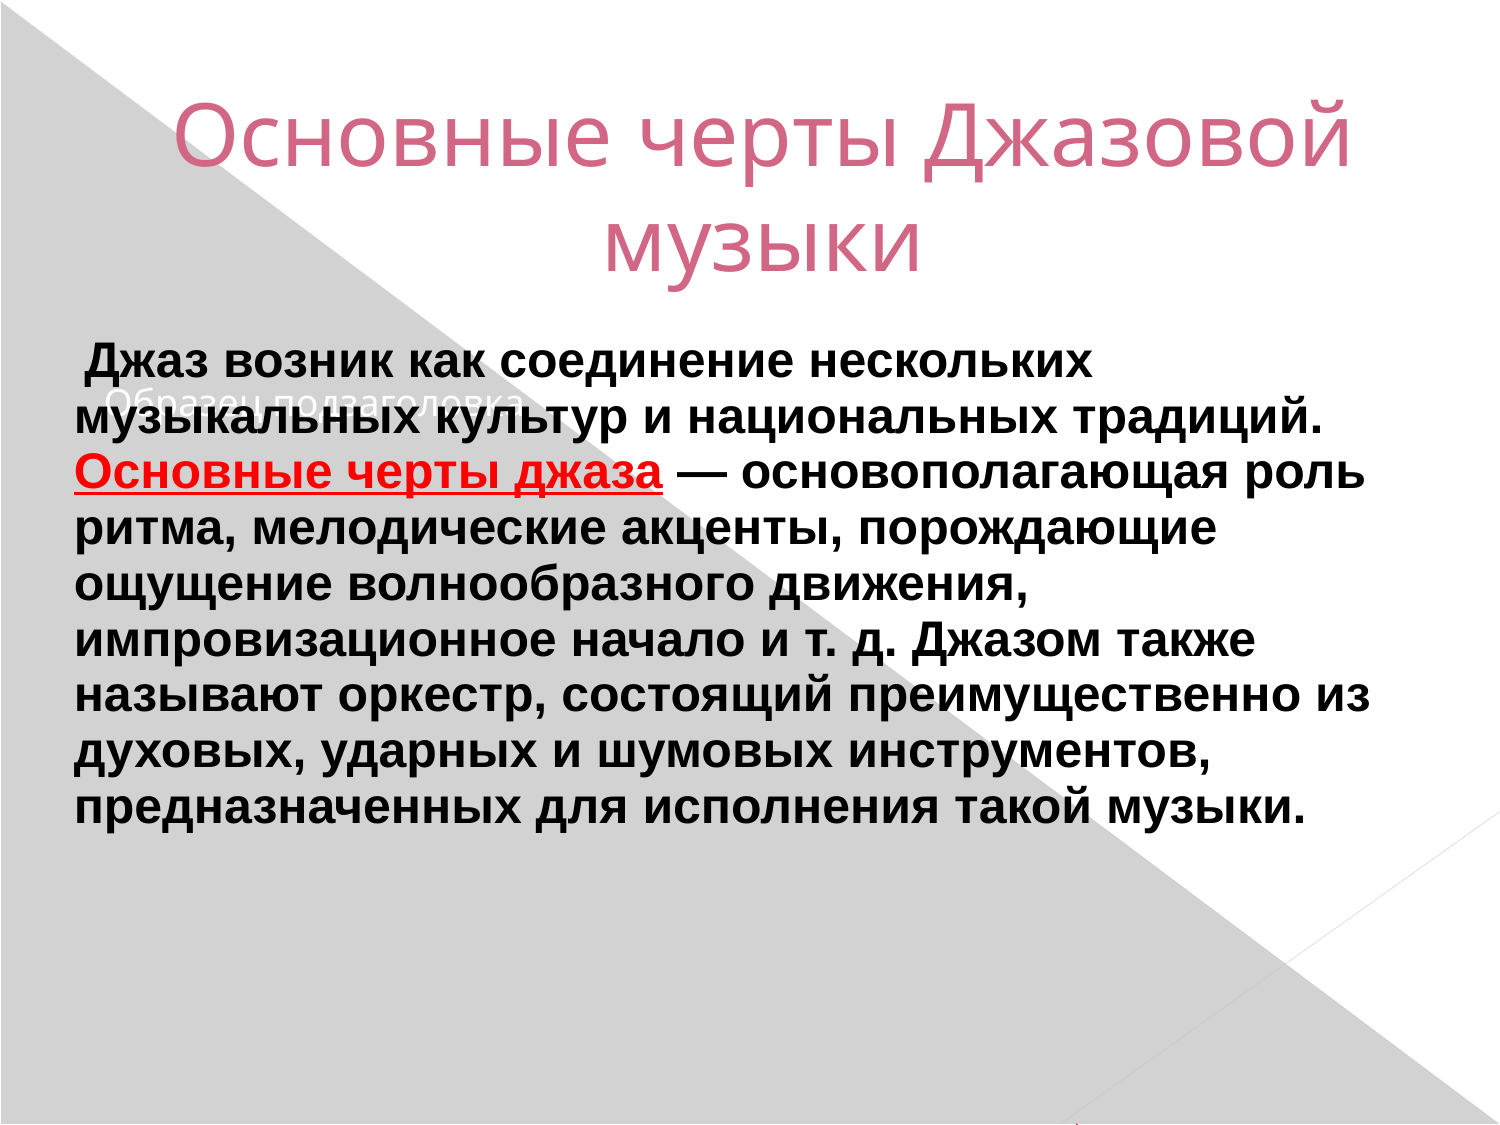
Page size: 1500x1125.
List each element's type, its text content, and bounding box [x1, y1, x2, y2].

subtitle Основные черты Джазовой музыки [88, 79, 1439, 275]
text_box Джаз возник как соединение нескольких музыкальных культур и национальных традиций. Основные черты джаза — основополагающая роль ритма, мелодические акценты, порождающие ощущение волнообразного движения, импровизационное начало и т. д. Джазом также называют оркестр, состоящий преимущественно из духовых, ударных и шумовых инструментов, предназначенных для исполнения такой музыки. [59, 324, 1418, 853]
